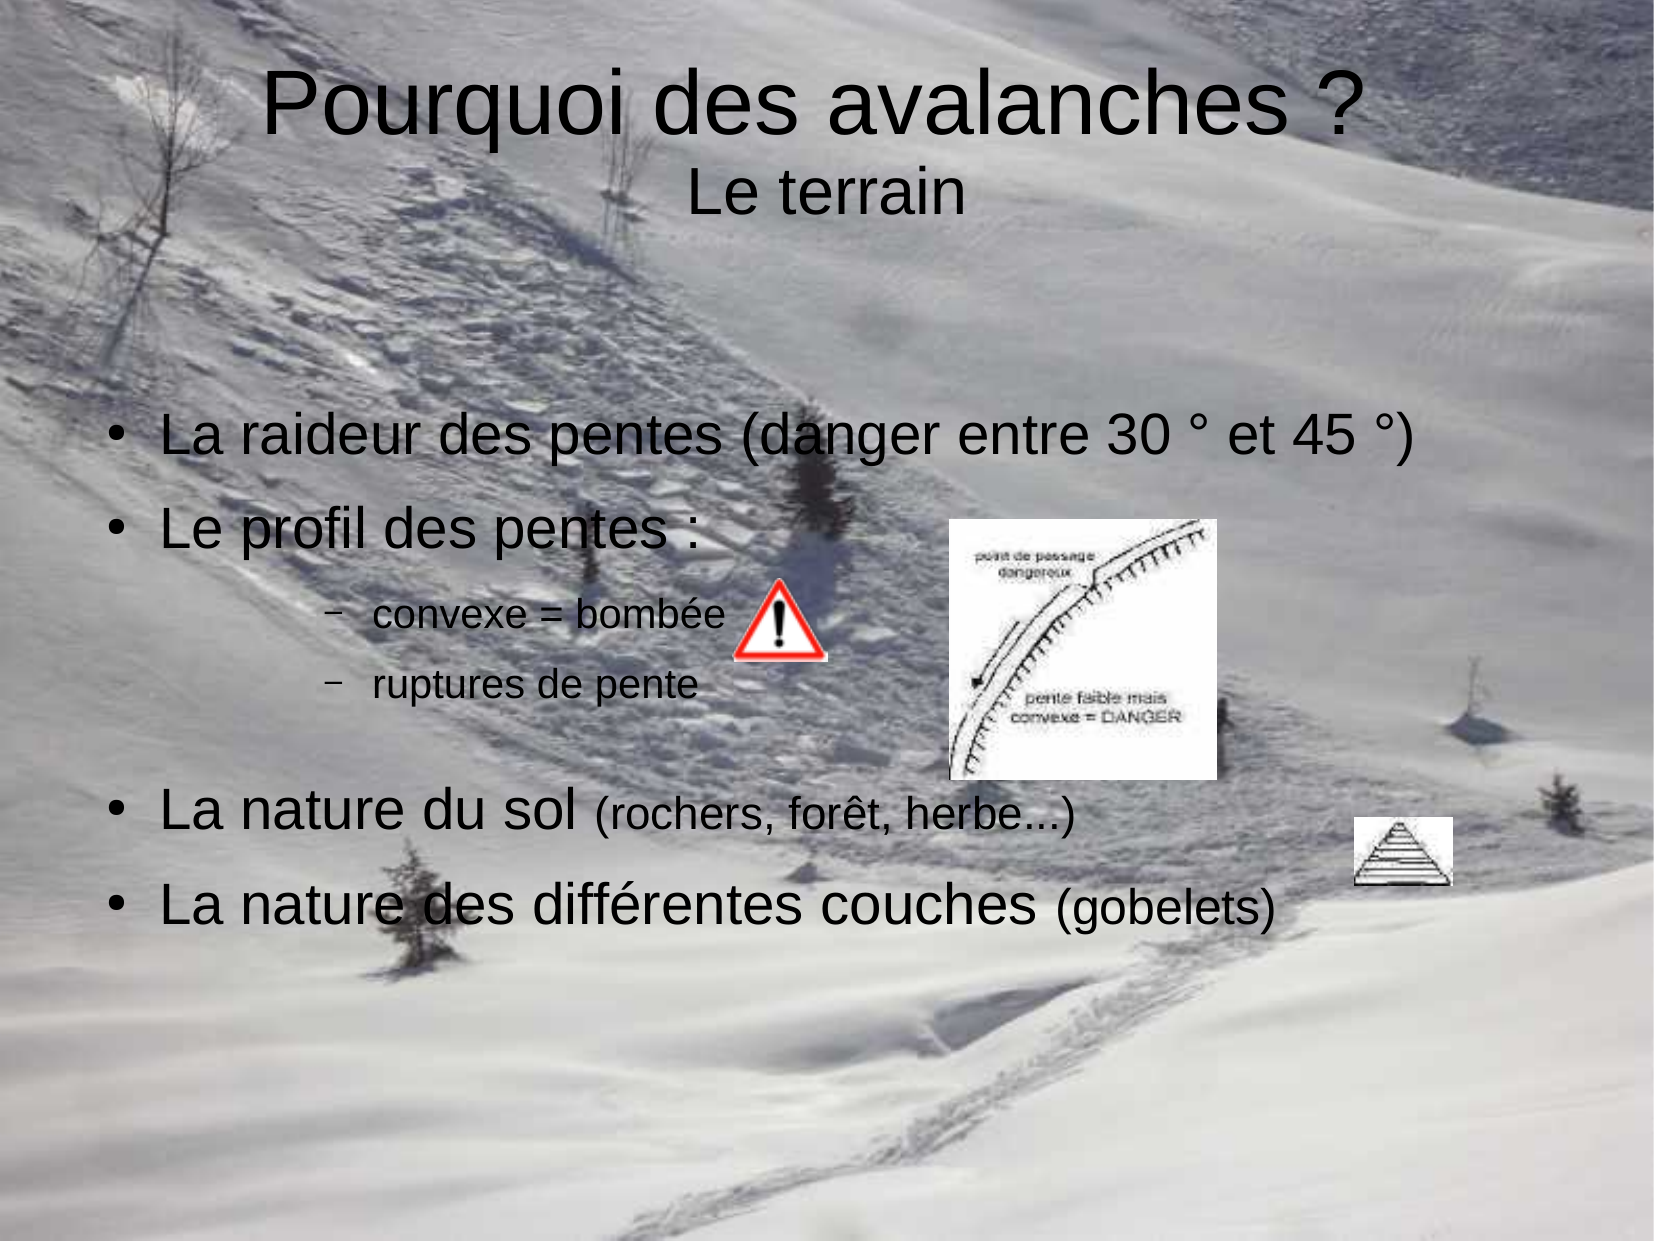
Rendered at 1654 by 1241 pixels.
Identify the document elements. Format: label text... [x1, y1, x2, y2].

list La raideur des pentes (danger entre 30 ° et 45 °) Le profil des pentes : convexe = bombée ruptures de pente La nature du sol (rochers, forêt, herbe...) La nature des différentes couches (gobelets) [88, 401, 1571, 1121]
picture [0, 0, 1654, 1241]
title Pourquoi des avalanches ? Le terrain [59, 50, 1595, 229]
